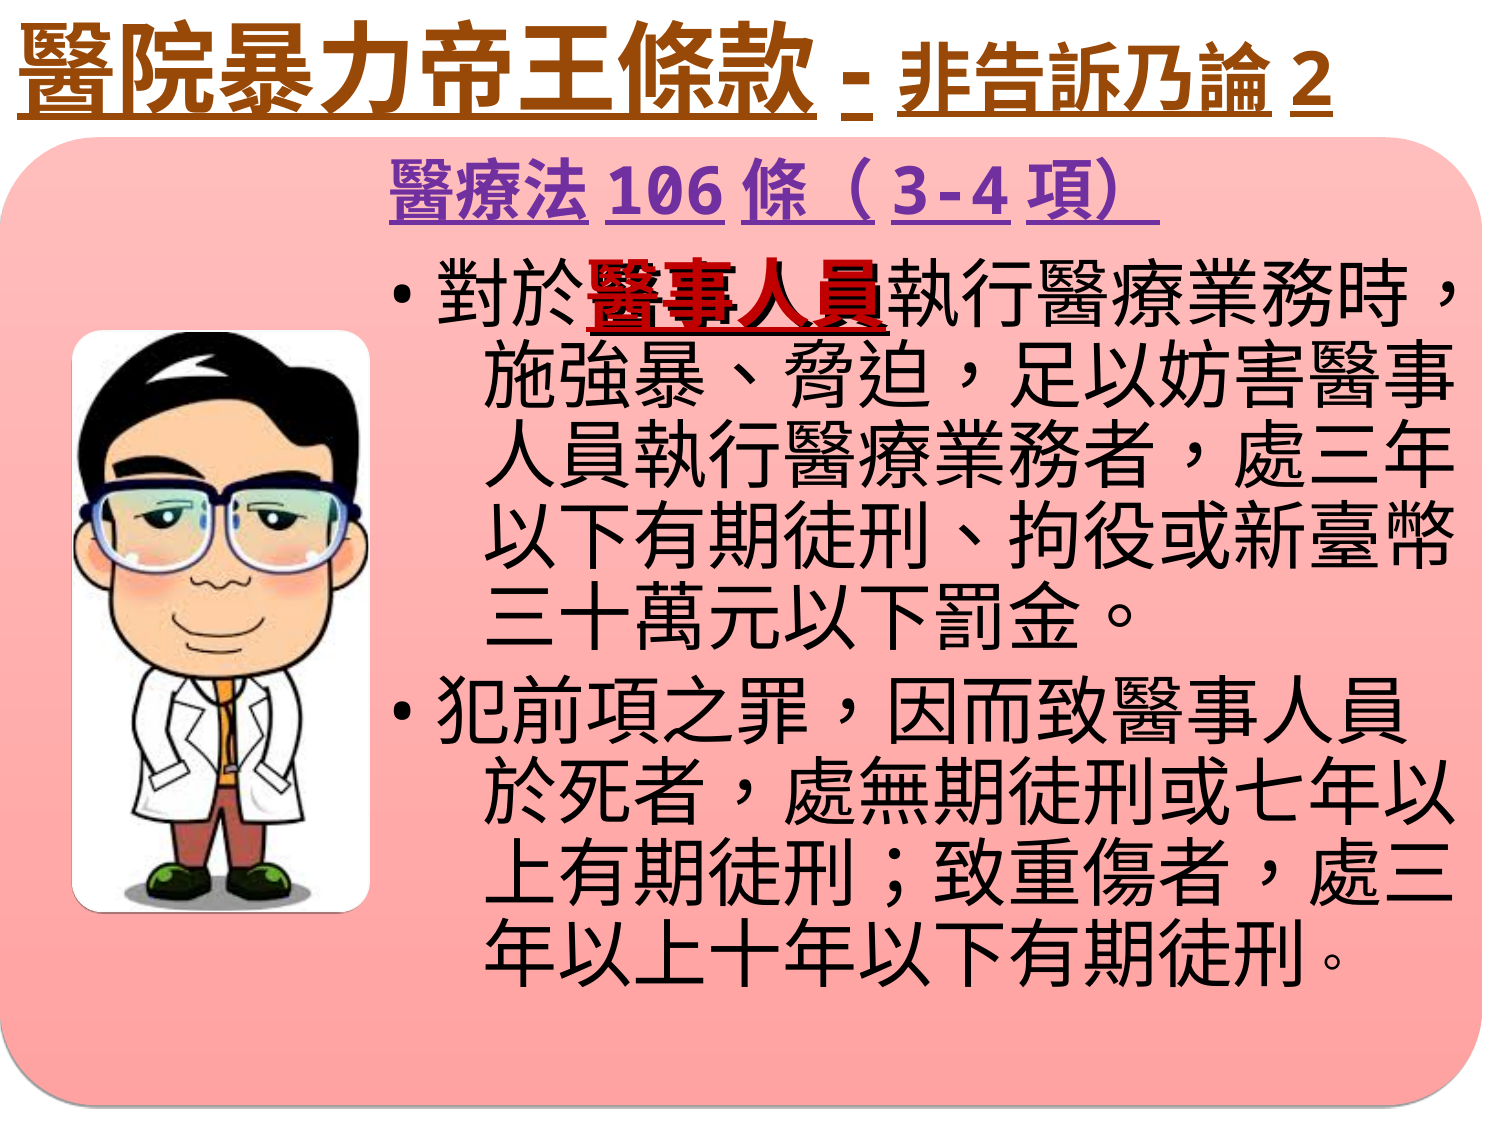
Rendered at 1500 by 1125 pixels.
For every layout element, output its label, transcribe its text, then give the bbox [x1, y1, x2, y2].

text_box [72, 331, 370, 912]
title 醫院暴力帝王條款-非告訴乃論2 [0, 0, 1351, 160]
text_box 醫療法106條（3-4項） 對於醫事人員執行醫療業務時，施強暴、脅迫，足以妨害醫事人員執行醫療業務者，處三年以下有期徒刑、拘役或新臺幣三十萬元以下罰金。 犯前項之罪，因而致醫事人員於死者，處無期徒刑或七年以上有期徒刑；致重傷者，處三年以上十年以下有期徒刑。 [0, 137, 1483, 1106]
